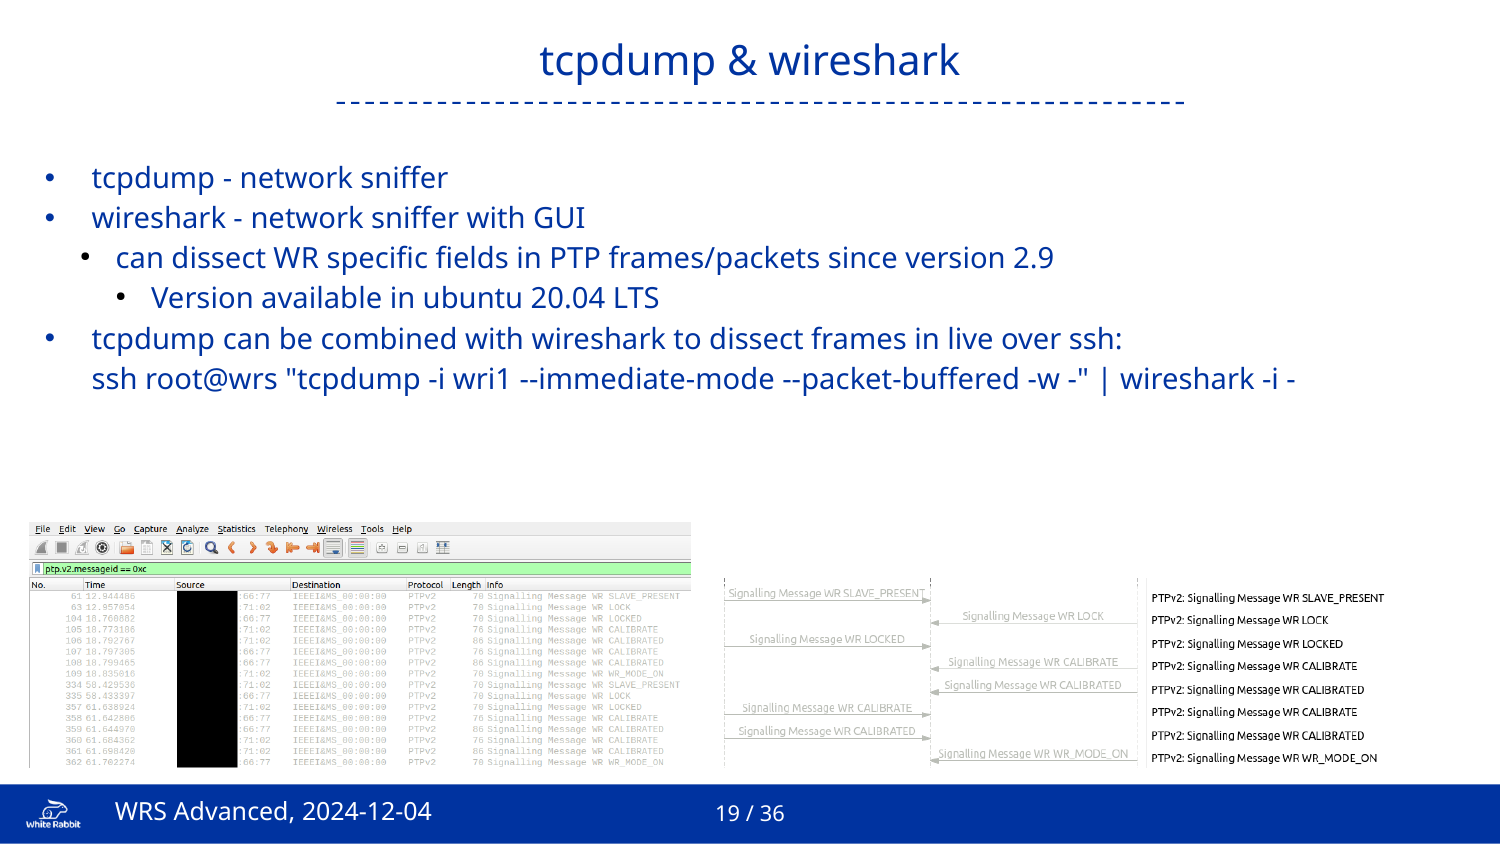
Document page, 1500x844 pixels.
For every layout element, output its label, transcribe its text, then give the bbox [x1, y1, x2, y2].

picture [708, 578, 1388, 768]
text_box tcpdump - network sniffer wireshark - network sniffer with GUI can dissect WR specific fields in PTP frames/packets since version 2.9 Version available in ubuntu 20.04 LTS tcpdump can be combined with wireshark to dissect frames in live over ssh: ssh root@wrs "tcpdump -i wri1 --immediate-mode --packet-buffered -w -" | wireshark -i - [30, 146, 1388, 403]
picture [29, 522, 691, 768]
slide_number <number> / 36 [0, 791, 1500, 837]
title tcpdump & wireshark [0, 0, 1500, 117]
